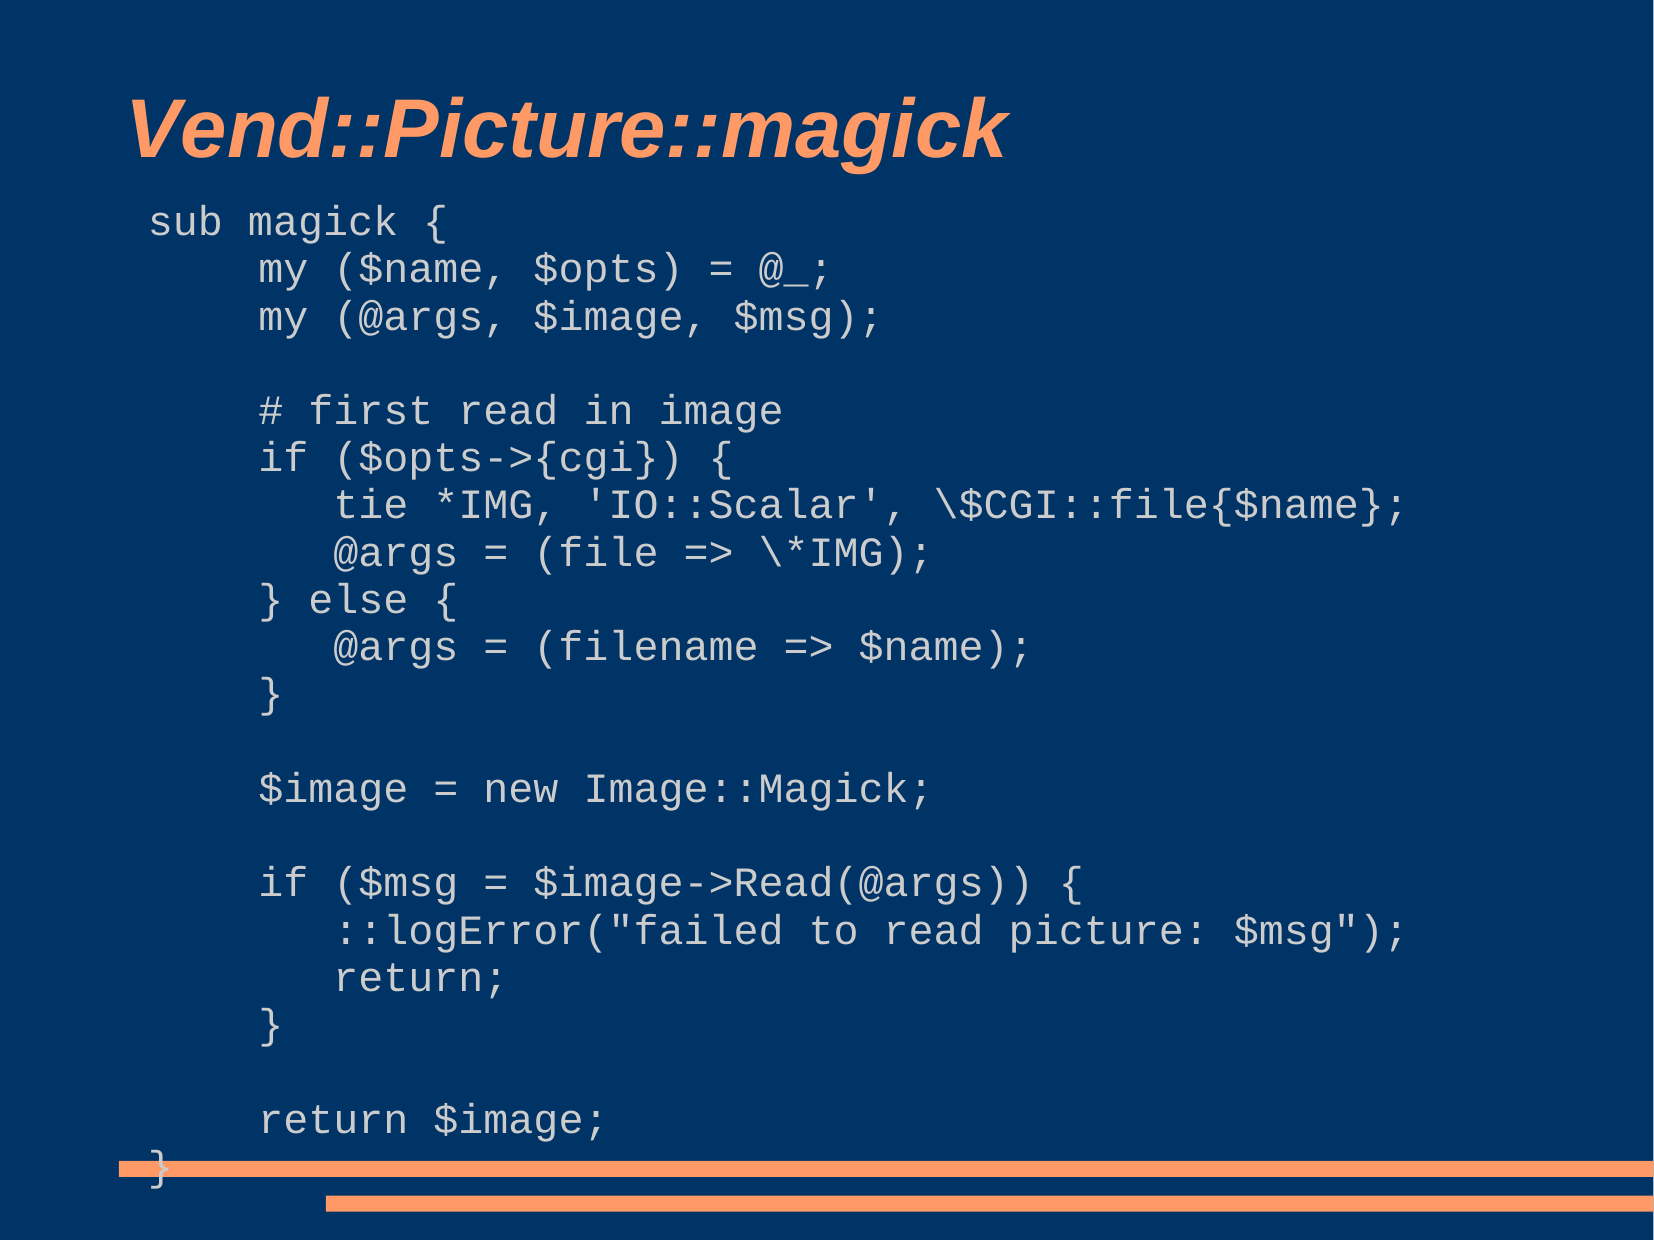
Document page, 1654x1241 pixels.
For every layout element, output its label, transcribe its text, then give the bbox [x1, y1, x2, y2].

subtitle sub magick { my ($name, $opts) = @_; my (@args, $image, $msg); # first read in image if ($opts->{cgi}) { tie *IMG, 'IO::Scalar', \$CGI::file{$name}; @args = (file => \*IMG); } else { @args = (filename => $name); } $image = new Image::Magick; if ($msg = $image->Read(@args)) { ::logError("failed to read picture: $msg"); return; } return $image; } [112, 200, 1552, 1241]
title Vend::Picture::magick [125, 32, 1538, 200]
